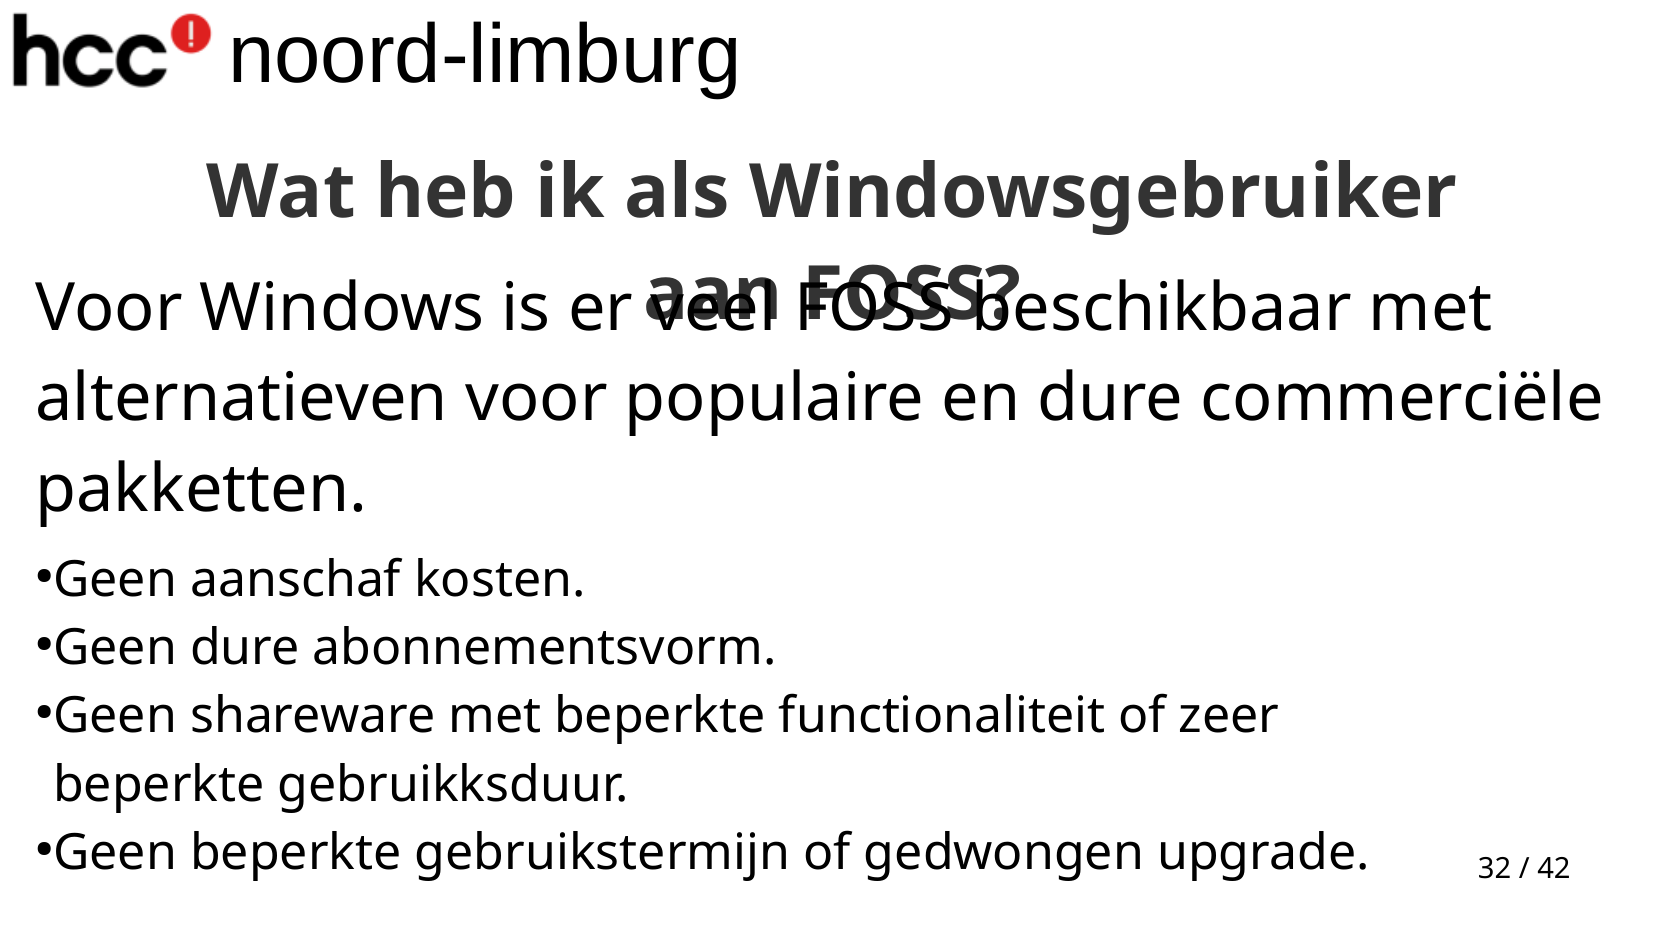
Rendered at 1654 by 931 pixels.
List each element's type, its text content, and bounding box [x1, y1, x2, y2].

subtitle Voor Windows is er veel FOSS beschikbaar met alternatieven voor populaire en dure commerciële pakketten. Geen aanschaf kosten. Geen dure abonnementsvorm. Geen shareware met beperkte functionaliteit of zeer beperkte gebruikksduur. Geen beperkte gebruikstermijn of gedwongen upgrade. [35, 308, 1630, 903]
title Wat heb ik als Windowsgebruiker aan FOSS? [129, 150, 1536, 308]
picture [11, 11, 214, 91]
